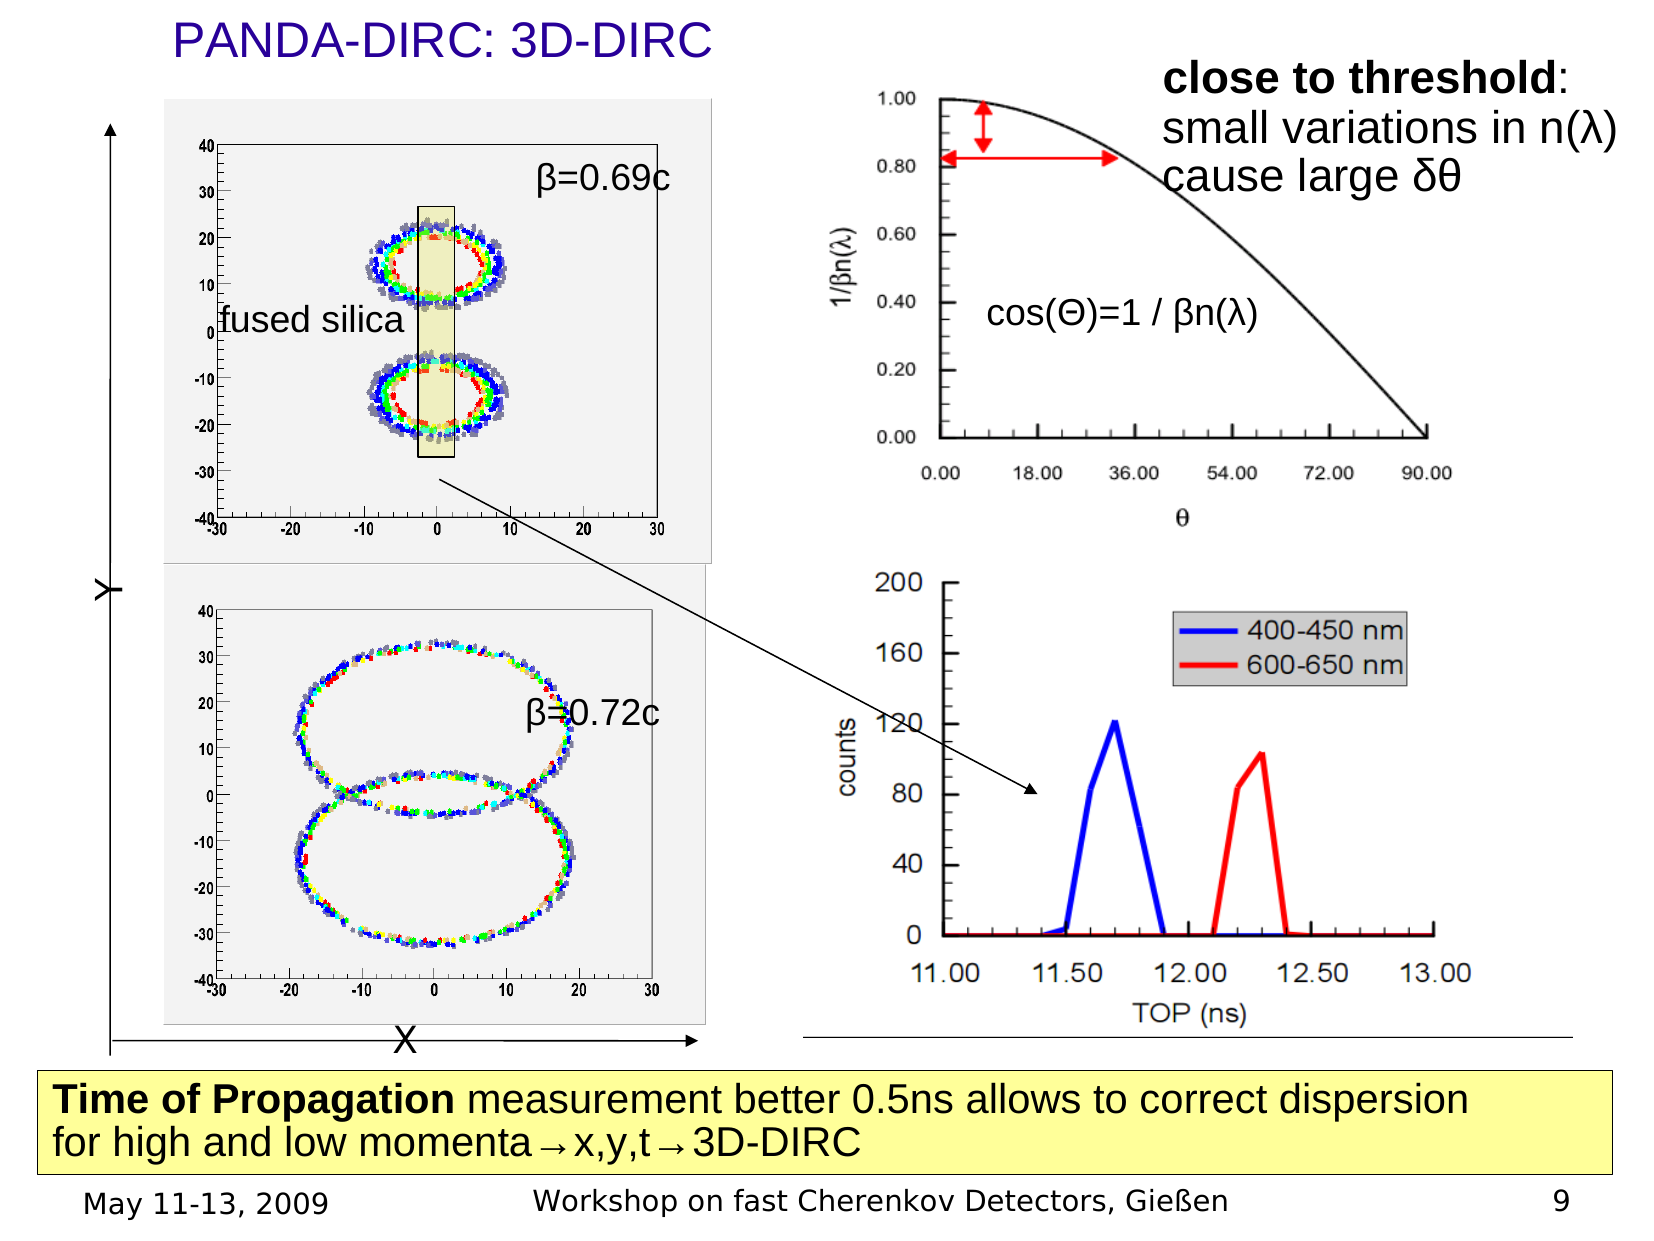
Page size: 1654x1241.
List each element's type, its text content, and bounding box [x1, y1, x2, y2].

text_box close to threshold: small variations in n(λ)‏ cause large δθ [1147, 48, 1557, 191]
text_box Time of Propagation measurement better 0.5ns allows to correct dispersion for high and low momenta→x,y,t→3D-DIRC [37, 1070, 1613, 1175]
text_box fused silica [204, 294, 415, 349]
picture [803, 59, 1573, 1038]
text_box β=0.69c [520, 152, 682, 207]
text_box β=0.72c [510, 686, 672, 742]
text_box Y [80, 123, 139, 1056]
text_box X [112, 1011, 699, 1070]
text_box [417, 206, 455, 458]
text_box PANDA-DIRC: 3D-DIRC [157, 9, 466, 100]
picture [162, 97, 712, 1025]
text_box cos(Θ)=1 / βn(λ)‏ [971, 287, 1267, 342]
